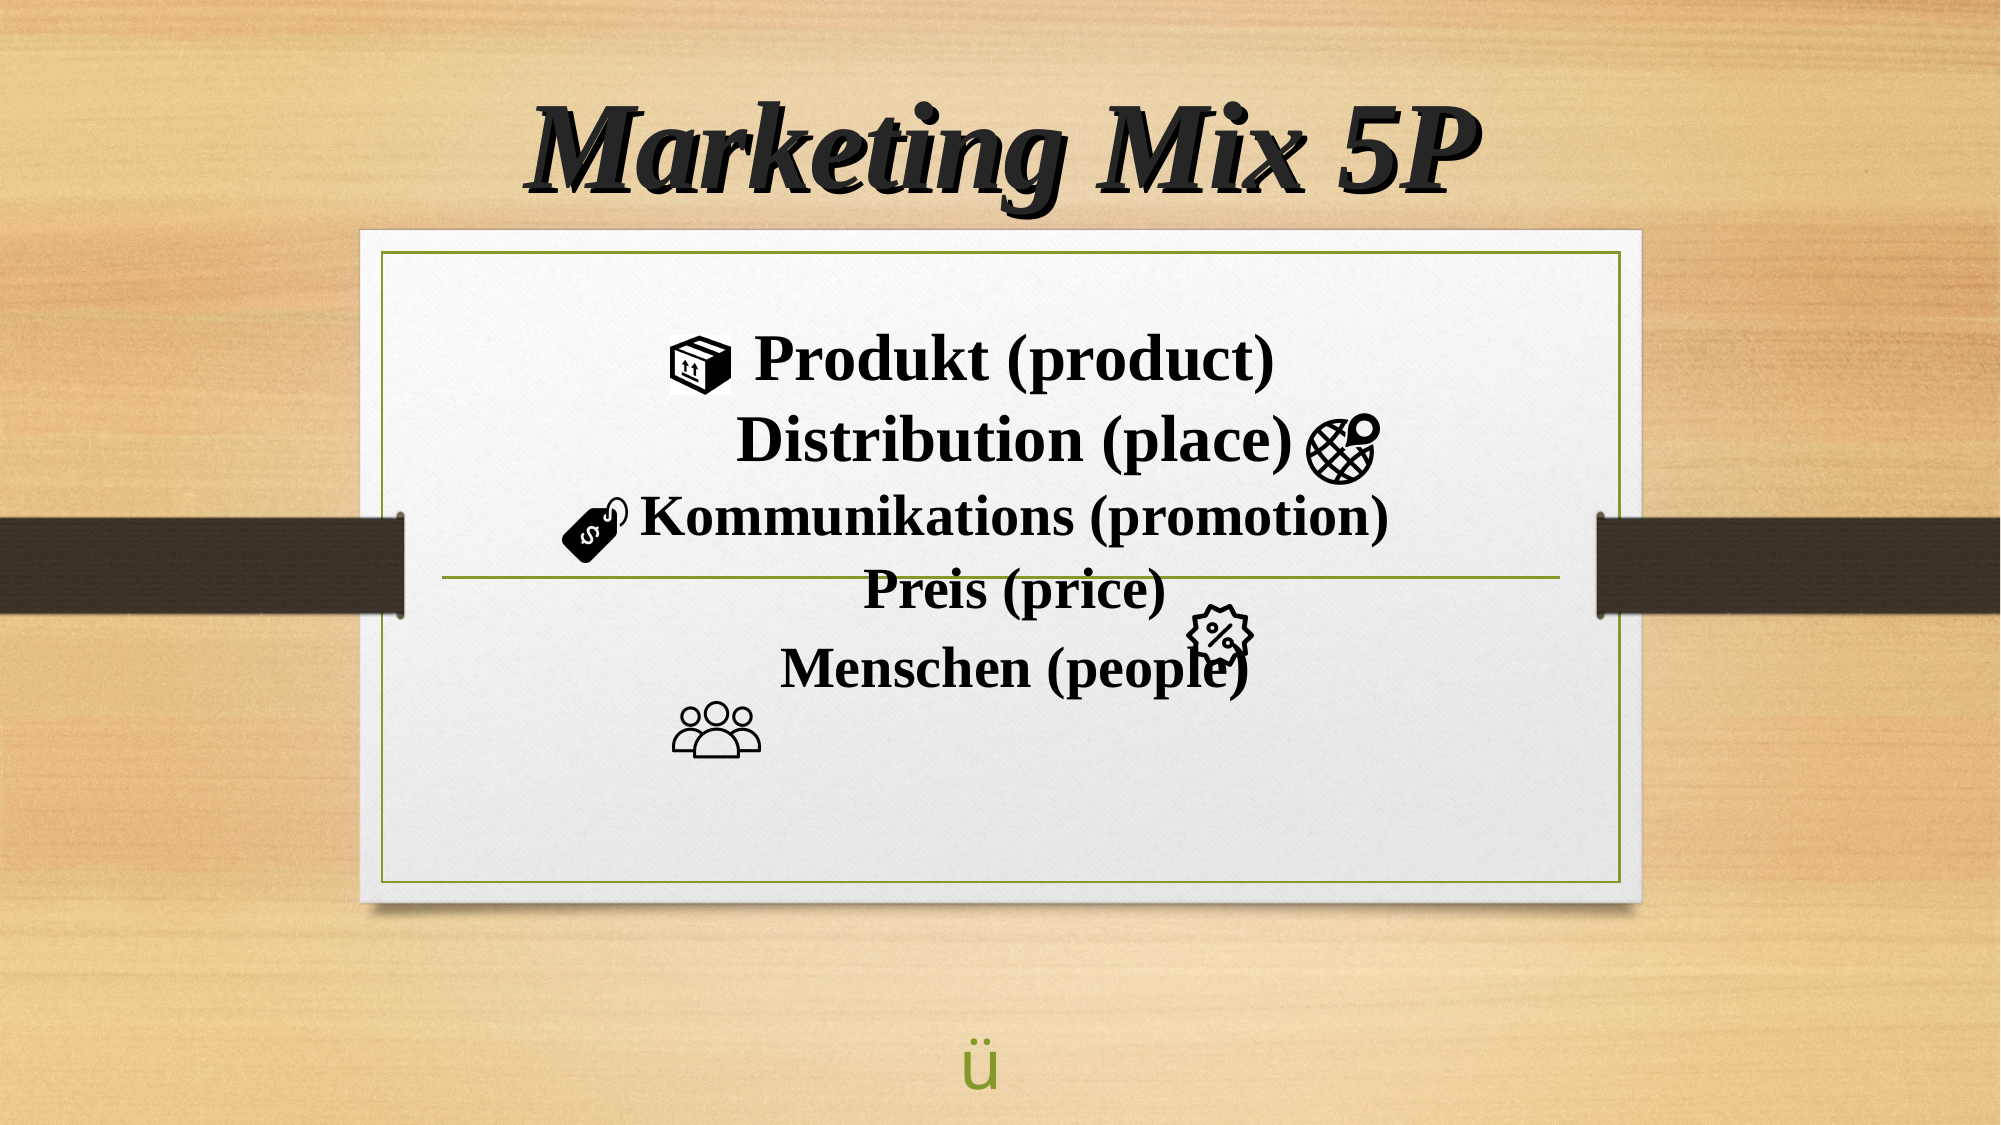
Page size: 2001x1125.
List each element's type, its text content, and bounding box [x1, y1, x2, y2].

picture [670, 335, 731, 395]
picture [1306, 413, 1380, 485]
picture [1186, 602, 1254, 668]
picture [670, 684, 763, 777]
picture [562, 497, 628, 563]
subtitle Produkt (product) Distribution (place) Kommunikations (promotion) Preis (price) Menschen (people) [441, 322, 1590, 822]
title Marketing Mix 5P [441, 55, 1560, 318]
